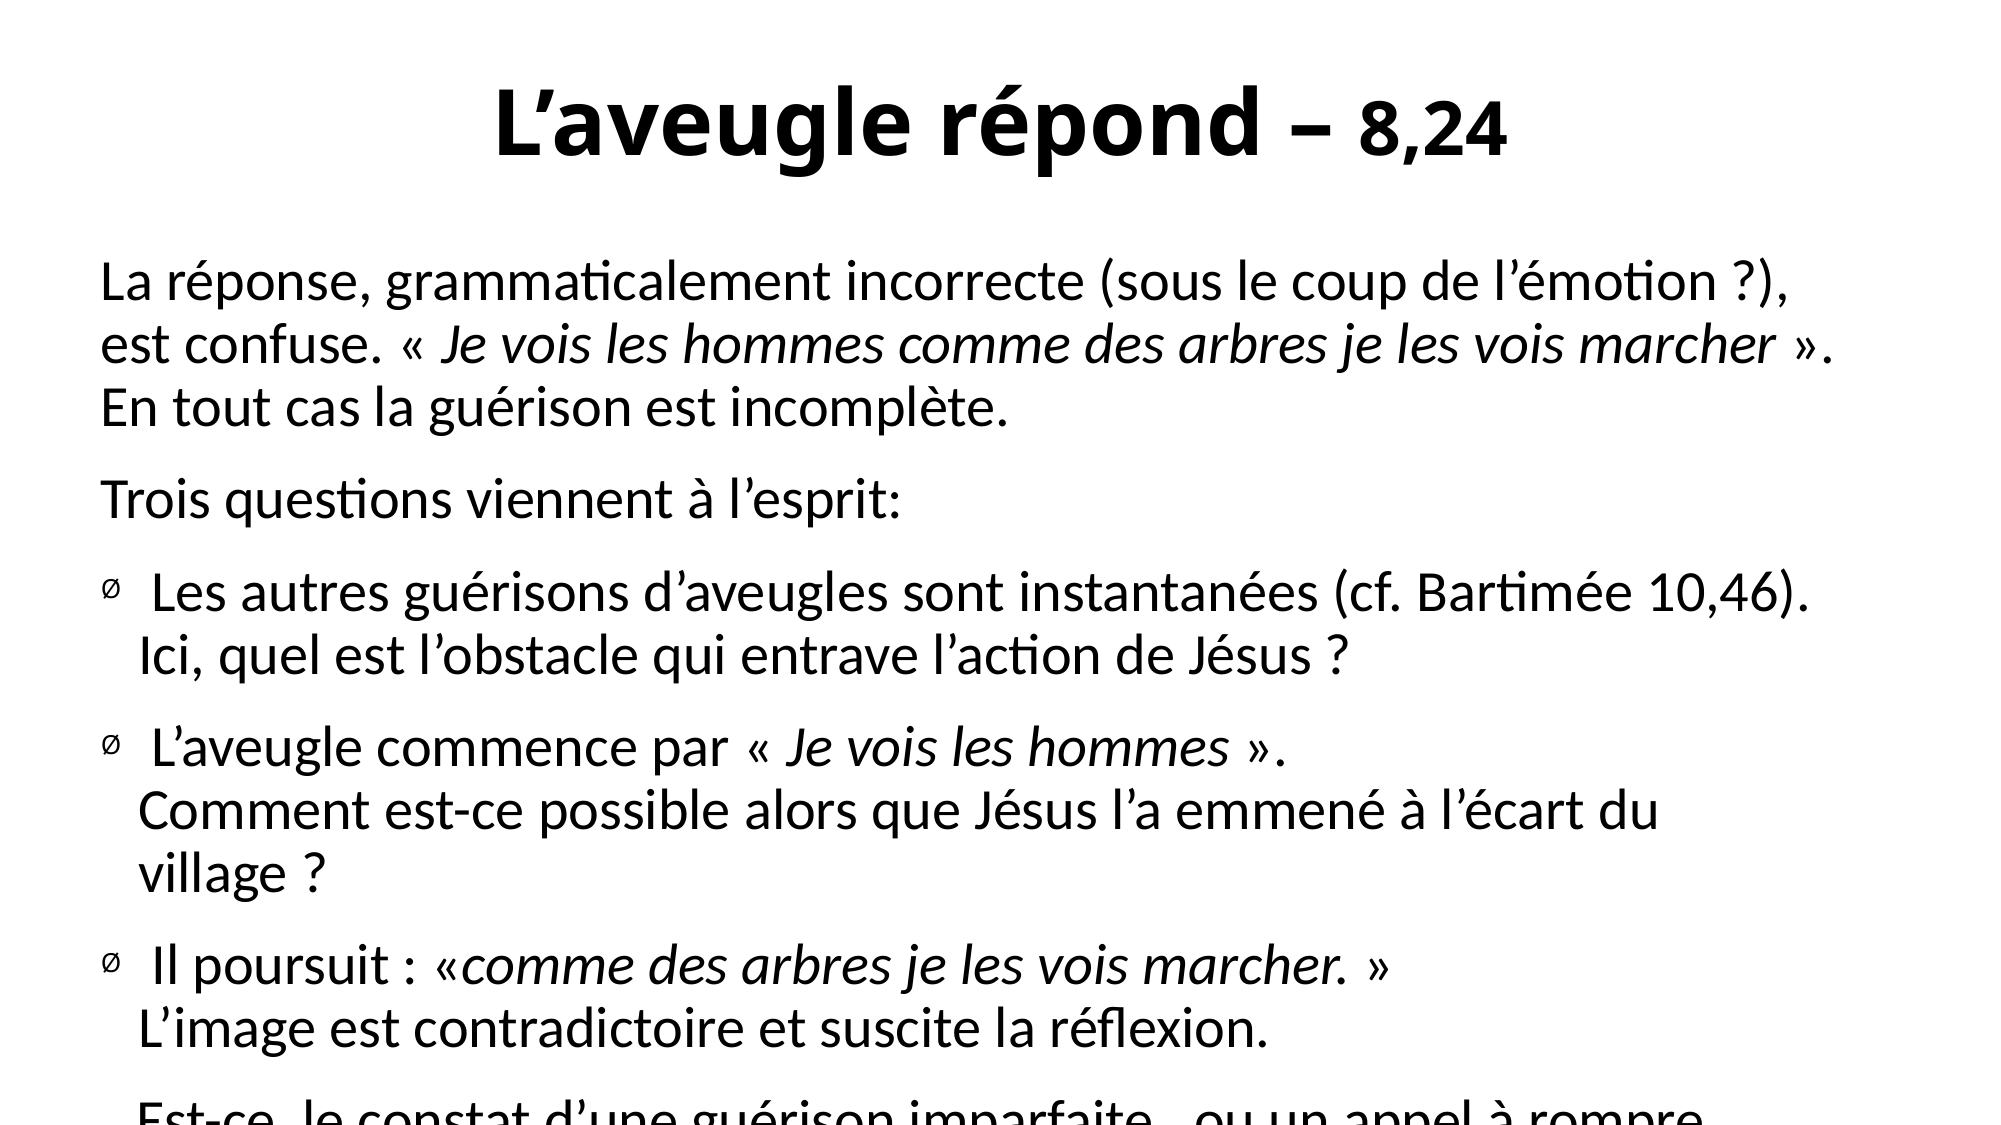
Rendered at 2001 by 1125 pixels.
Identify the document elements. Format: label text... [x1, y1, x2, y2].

title L’aveugle répond – 8,24 [137, 69, 1863, 205]
list La réponse, grammaticalement incorrecte (sous le coup de l’émotion ?), est confuse. « Je vois les hommes comme des arbres je les vois marcher ». En tout cas la guérison est incomplète. Trois questions viennent à l’esprit: Les autres guérisons d’aveugles sont instantanées (cf. Bartimée 10,46). Ici, quel est l’obstacle qui entrave l’action de Jésus ? L’aveugle commence par « Je vois les hommes ». Comment est-ce possible alors que Jésus l’a emmené à l’écart du village ? Il poursuit : «comme des arbres je les vois marcher. » L’image est contradictoire et suscite la réflexion. Est-ce le constat d’une guérison imparfaite , ou un appel à rompre avec ses racines passées et à se mettre en mouvement ? [85, 242, 1863, 1005]
